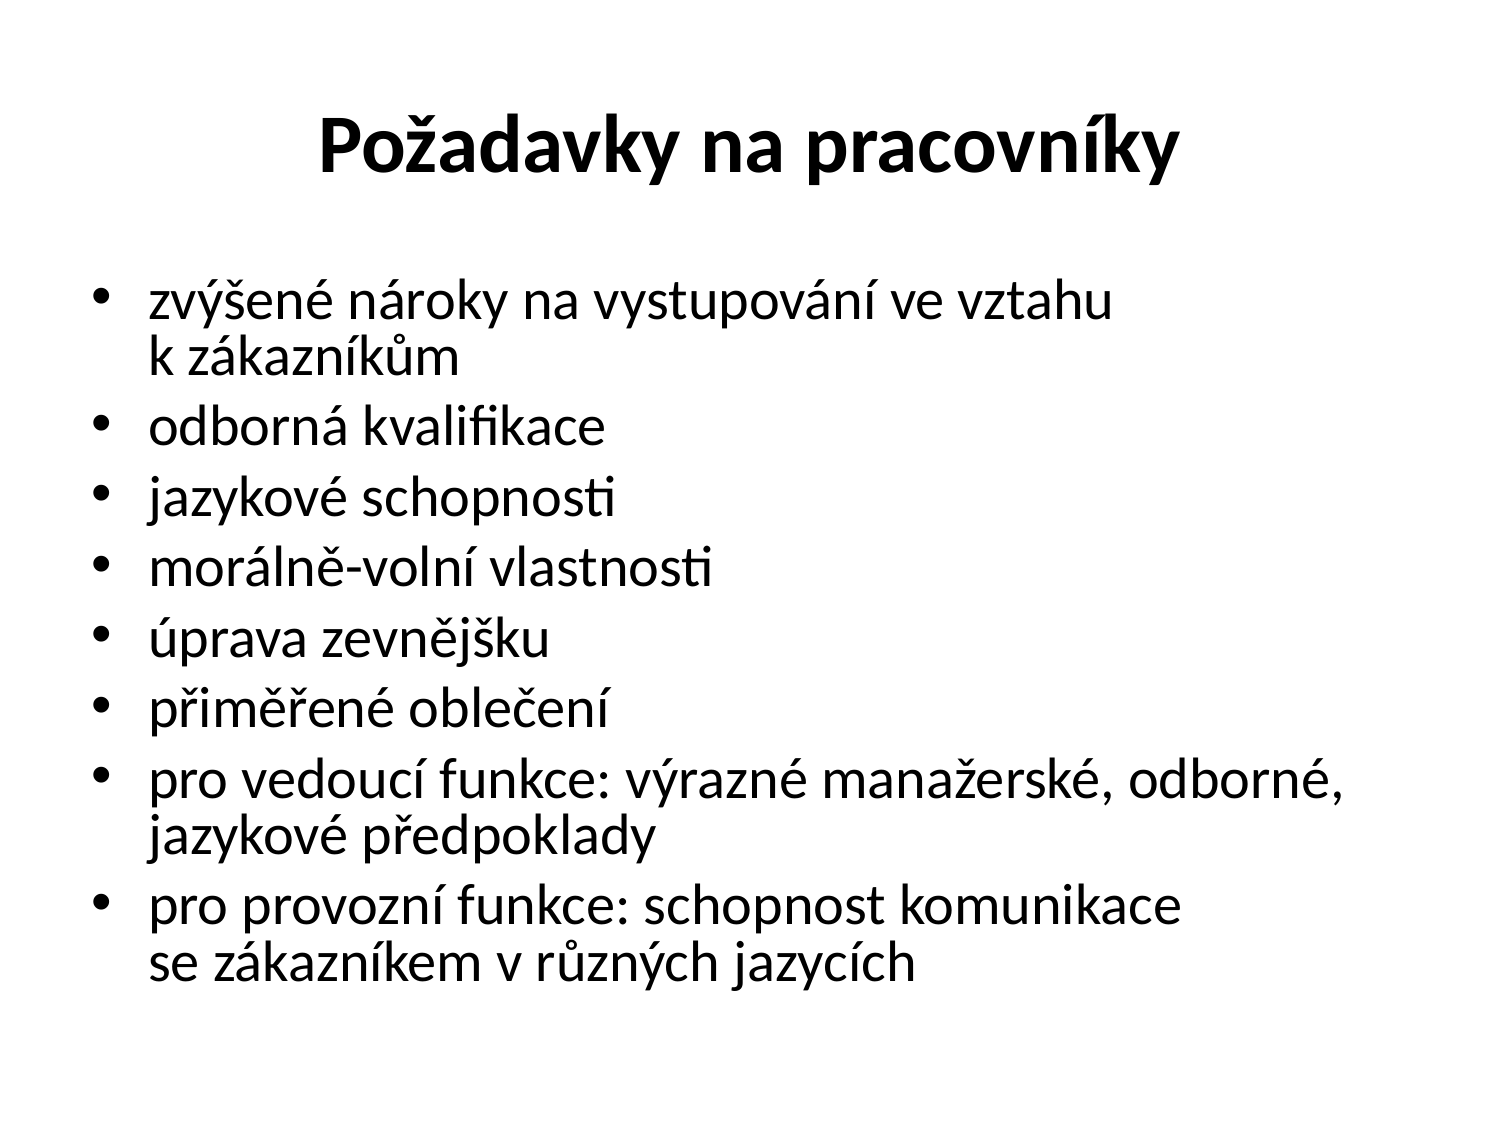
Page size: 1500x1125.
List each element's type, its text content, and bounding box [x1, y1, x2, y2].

list zvýšené nároky na vystupování ve vztahu k zákazníkům odborná kvalifikace jazykové schopnosti morálně-volní vlastnosti úprava zevnějšku přiměřené oblečení pro vedoucí funkce: výrazné manažerské, odborné, jazykové předpoklady pro provozní funkce: schopnost komunikace se zákazníkem v různých jazycích [76, 267, 1427, 1010]
title Požadavky na pracovníky [75, 45, 1426, 233]
